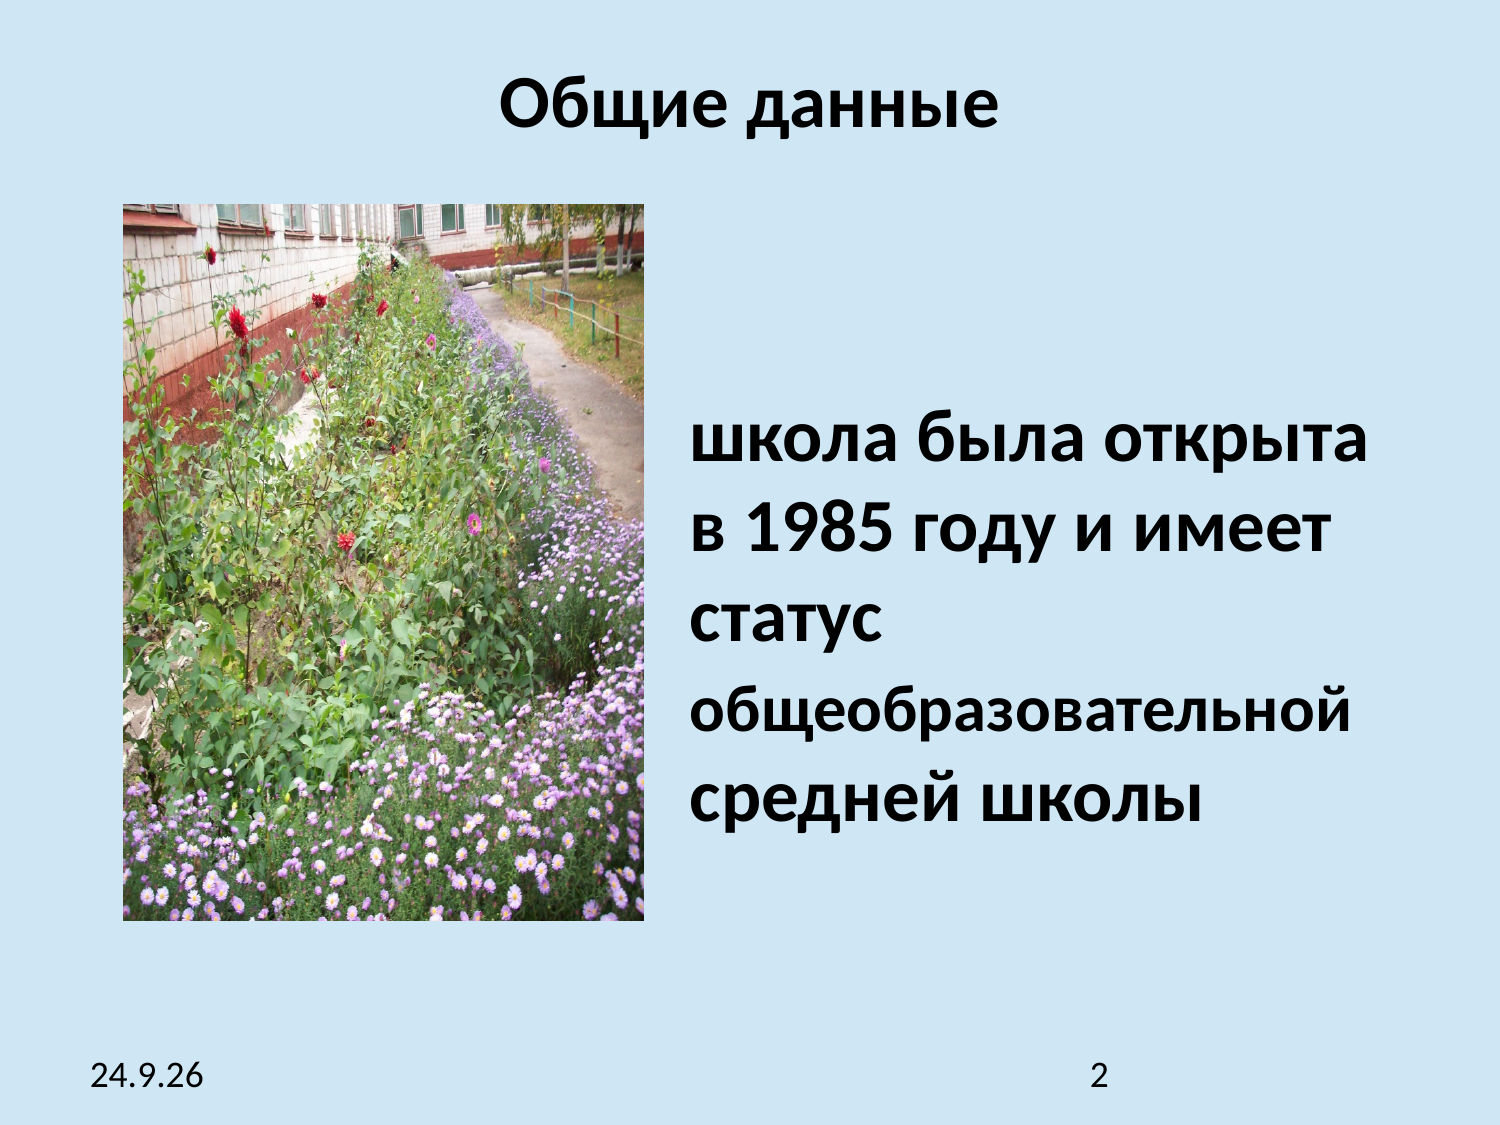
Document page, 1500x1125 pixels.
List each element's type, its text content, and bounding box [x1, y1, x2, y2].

slide_number <номер> [1074, 1042, 1425, 1103]
picture [123, 204, 644, 921]
slide_number 29.4.19 [75, 1042, 425, 1103]
list школа была открыта в 1985 году и имеет статус общеобразовательной средней школы [75, 219, 1425, 1005]
title Общие данные [75, 45, 1425, 219]
